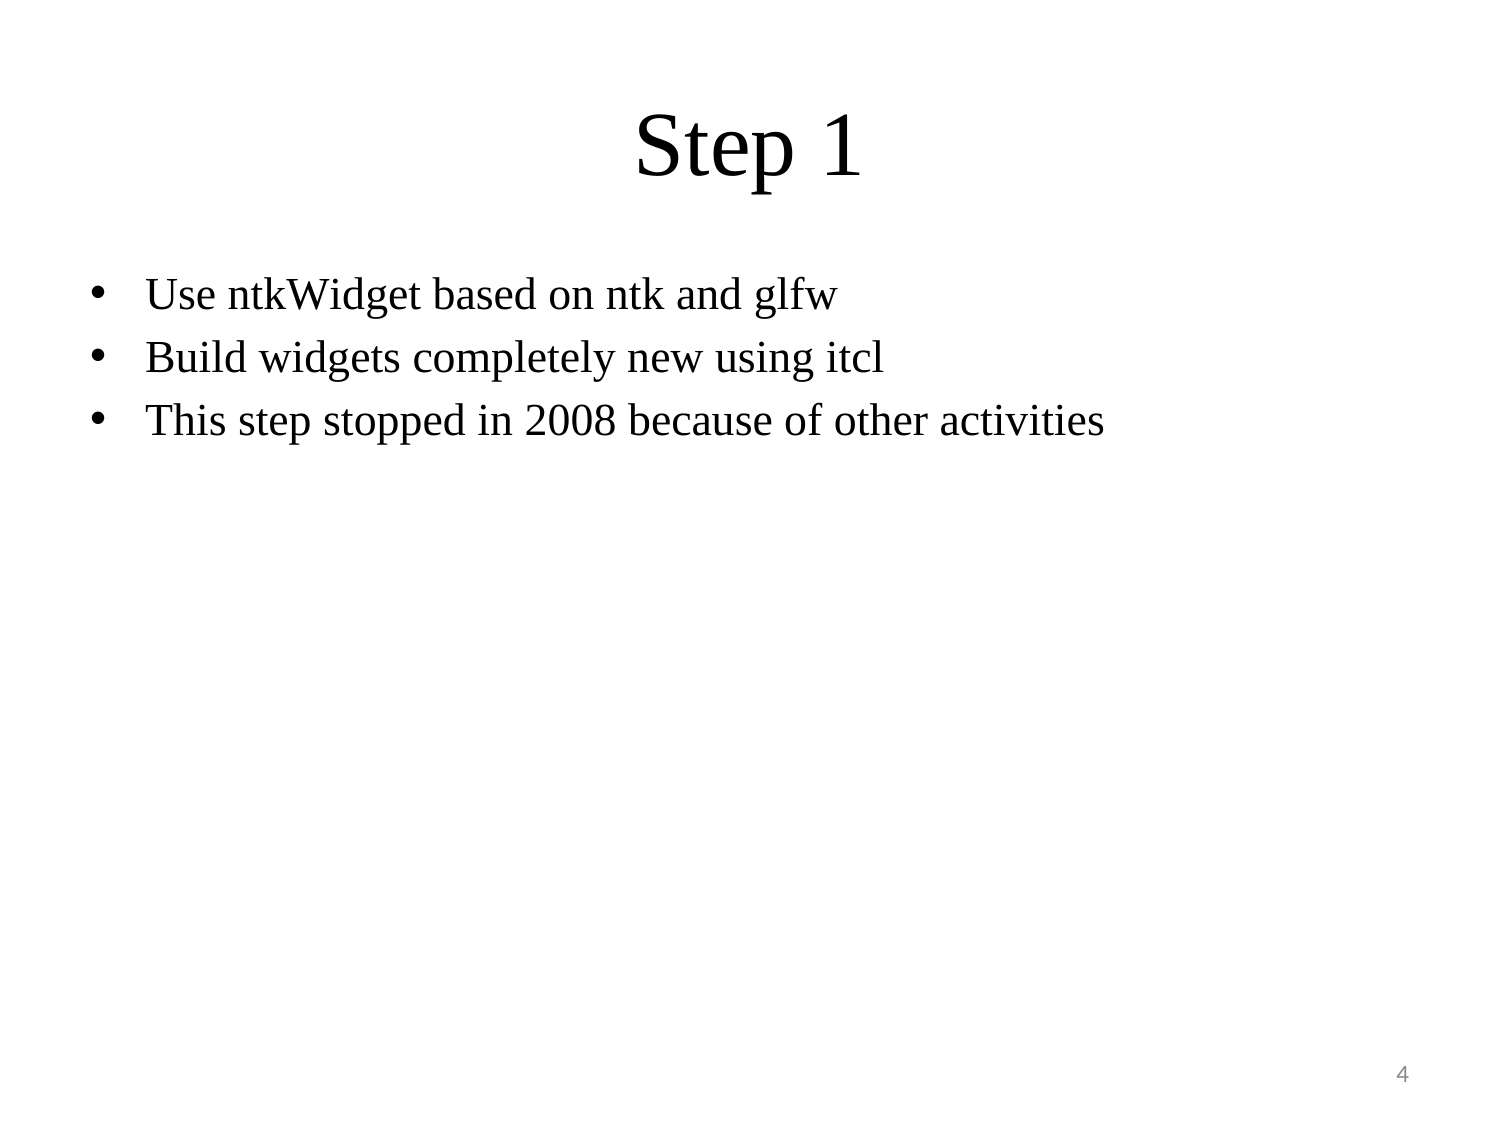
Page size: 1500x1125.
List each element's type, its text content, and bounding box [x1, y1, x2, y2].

text_box Step 1 [75, 45, 1426, 233]
text_box Use ntkWidget based on ntk and glfw Build widgets completely new using itcl This step stopped in 2008 because of other activities [75, 262, 1426, 1101]
